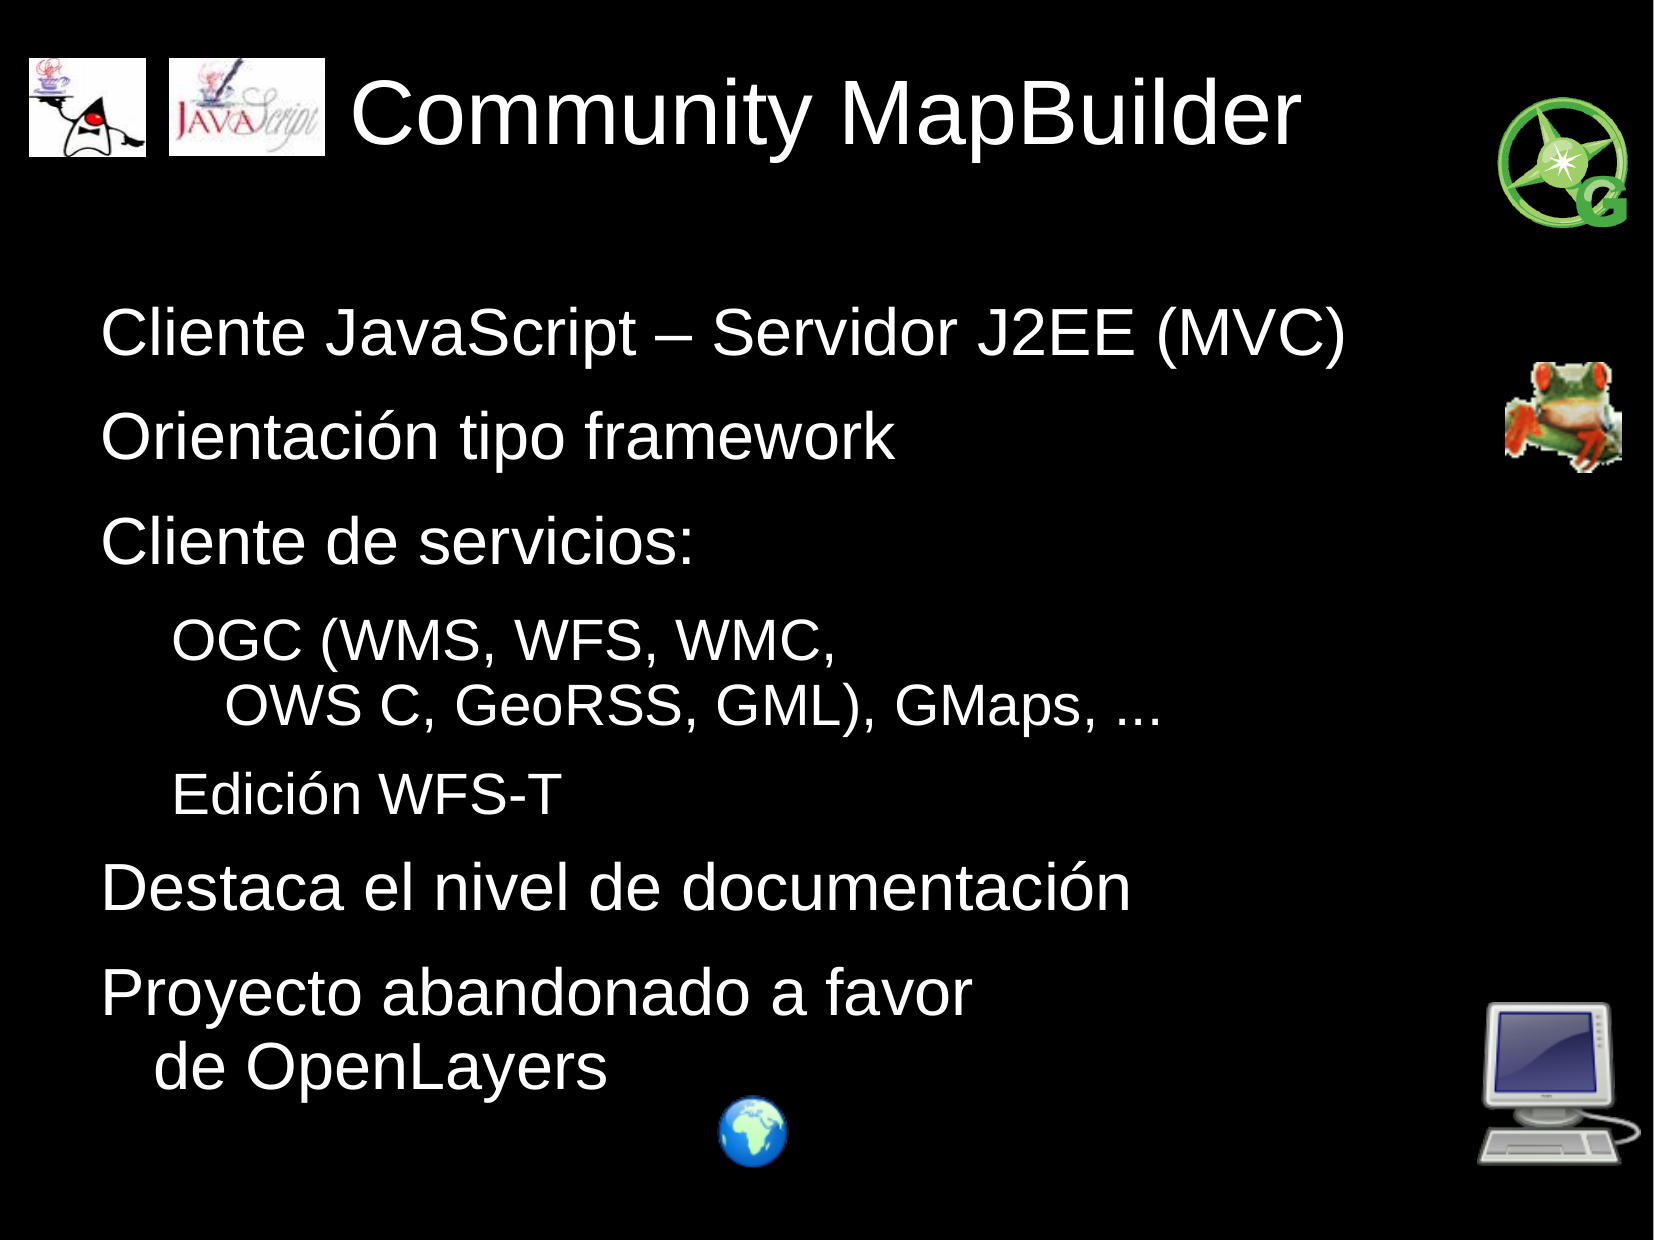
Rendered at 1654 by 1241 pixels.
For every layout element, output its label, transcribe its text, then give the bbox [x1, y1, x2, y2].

picture [1505, 362, 1622, 473]
picture [29, 58, 146, 157]
picture [716, 1091, 799, 1175]
list Cliente JavaScript – Servidor J2EE (MVC) Orientación tipo framework Cliente de servicios: OGC (WMS, WFS, WMC, OWS C, GeoRSS, GML), GMaps, ... Edición WFS-T Destaca el nivel de documentación Proyecto abandonado a favor de OpenLayers [82, 295, 1571, 1109]
title Community MapBuilder [82, 49, 1571, 178]
picture [169, 58, 325, 156]
picture [1477, 1002, 1641, 1166]
picture [1497, 97, 1628, 228]
